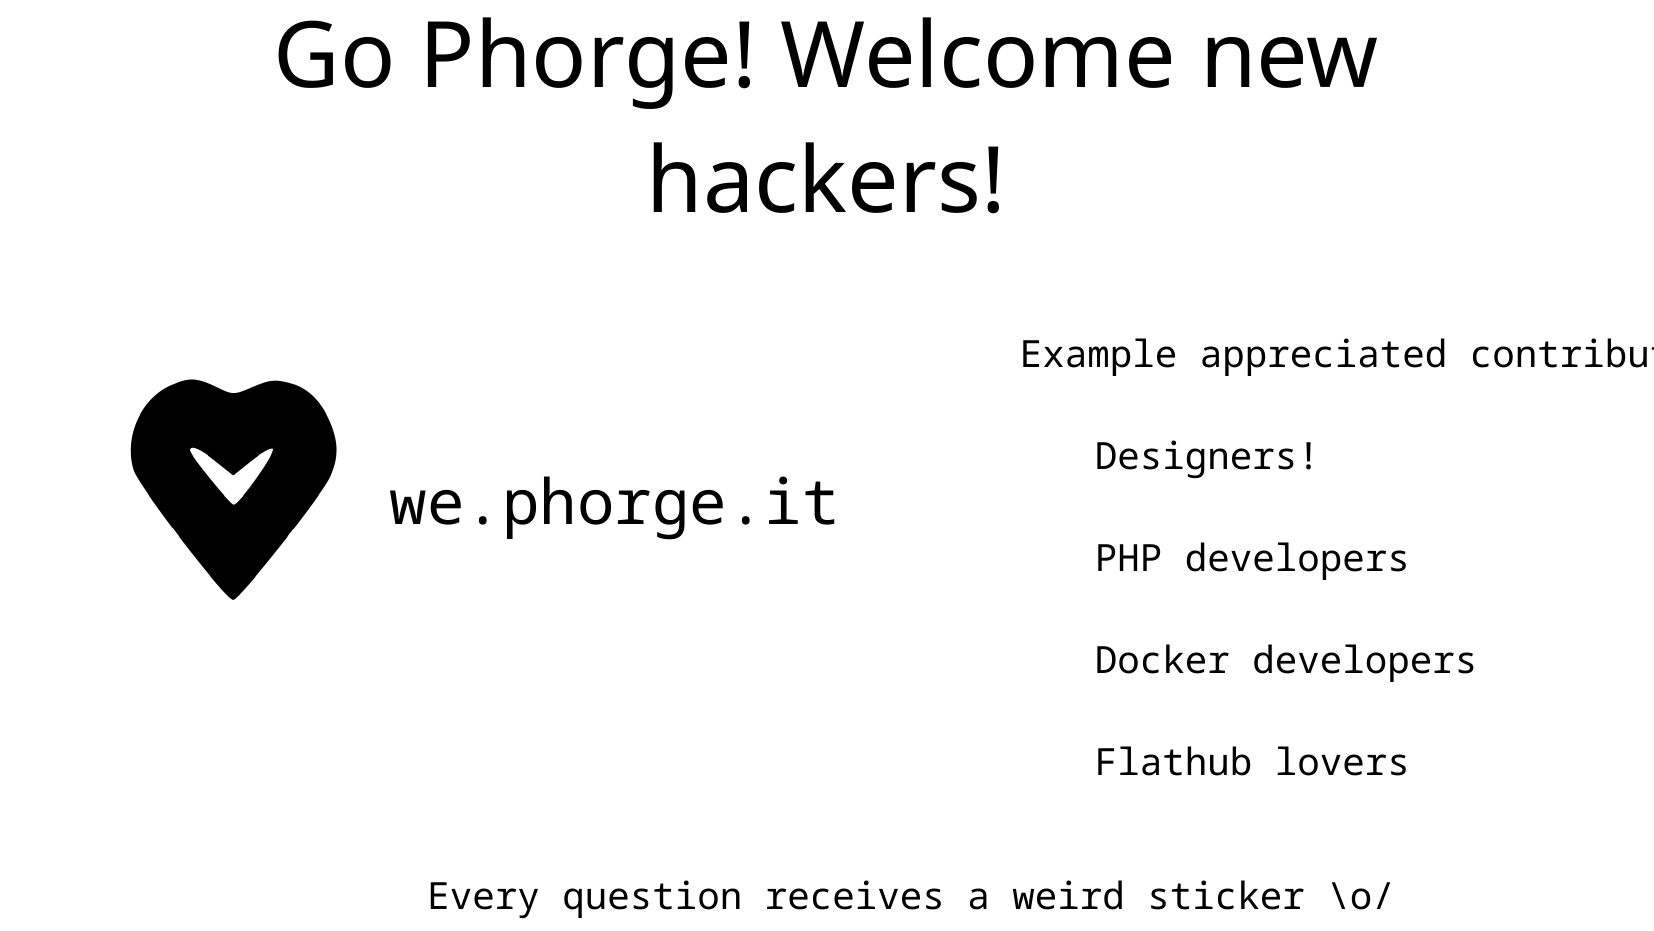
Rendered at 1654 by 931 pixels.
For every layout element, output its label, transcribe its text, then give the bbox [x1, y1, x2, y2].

text_box Example appreciated contributors: Designers! PHP developers Docker developers Flathub lovers [1005, 320, 1654, 751]
title Go Phorge! Welcome new hackers! [82, 37, 1571, 193]
text_box Every question receives a weird sticker \o/ [412, 862, 1249, 931]
picture [112, 374, 354, 617]
text_box we.phorge.it [375, 450, 1005, 528]
